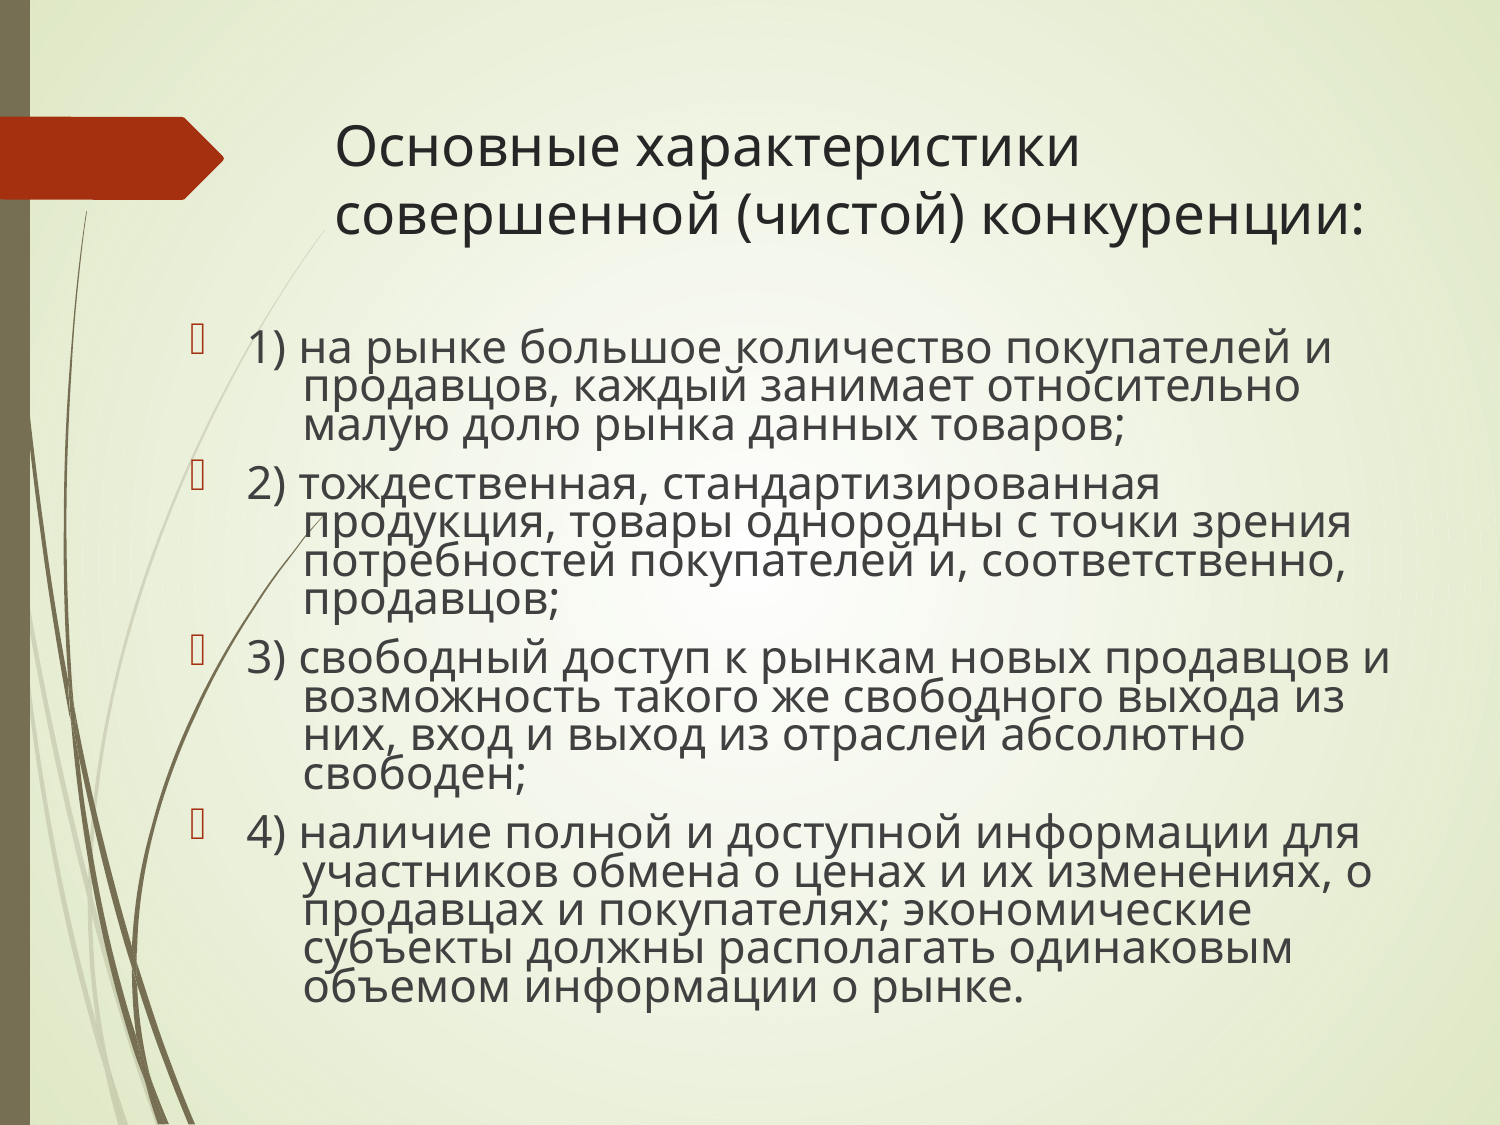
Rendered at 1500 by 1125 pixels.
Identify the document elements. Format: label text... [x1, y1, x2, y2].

title Основные характеристики совершенной (чистой) конкуренции: [319, 102, 1400, 313]
list 1) на рынке большое количество покупателей и продавцов, каждый занимает относительно малую долю рынка данных товаров; 2) тождественная, стандартизированная продукция, товары однородны с точки зрения потребностей покупателей и, соответственно, продавцов; 3) свободный доступ к рынкам новых продавцов и возможность такого же свободного выхода из них, вход и выход из отраслей абсолютно свободен; 4) наличие полной и доступной информации для участников обмена о ценах и их изменениях, о продавцах и покупателях; экономические субъекты должны располагать одинаковым объемом информации о рынке. [174, 324, 1413, 1059]
